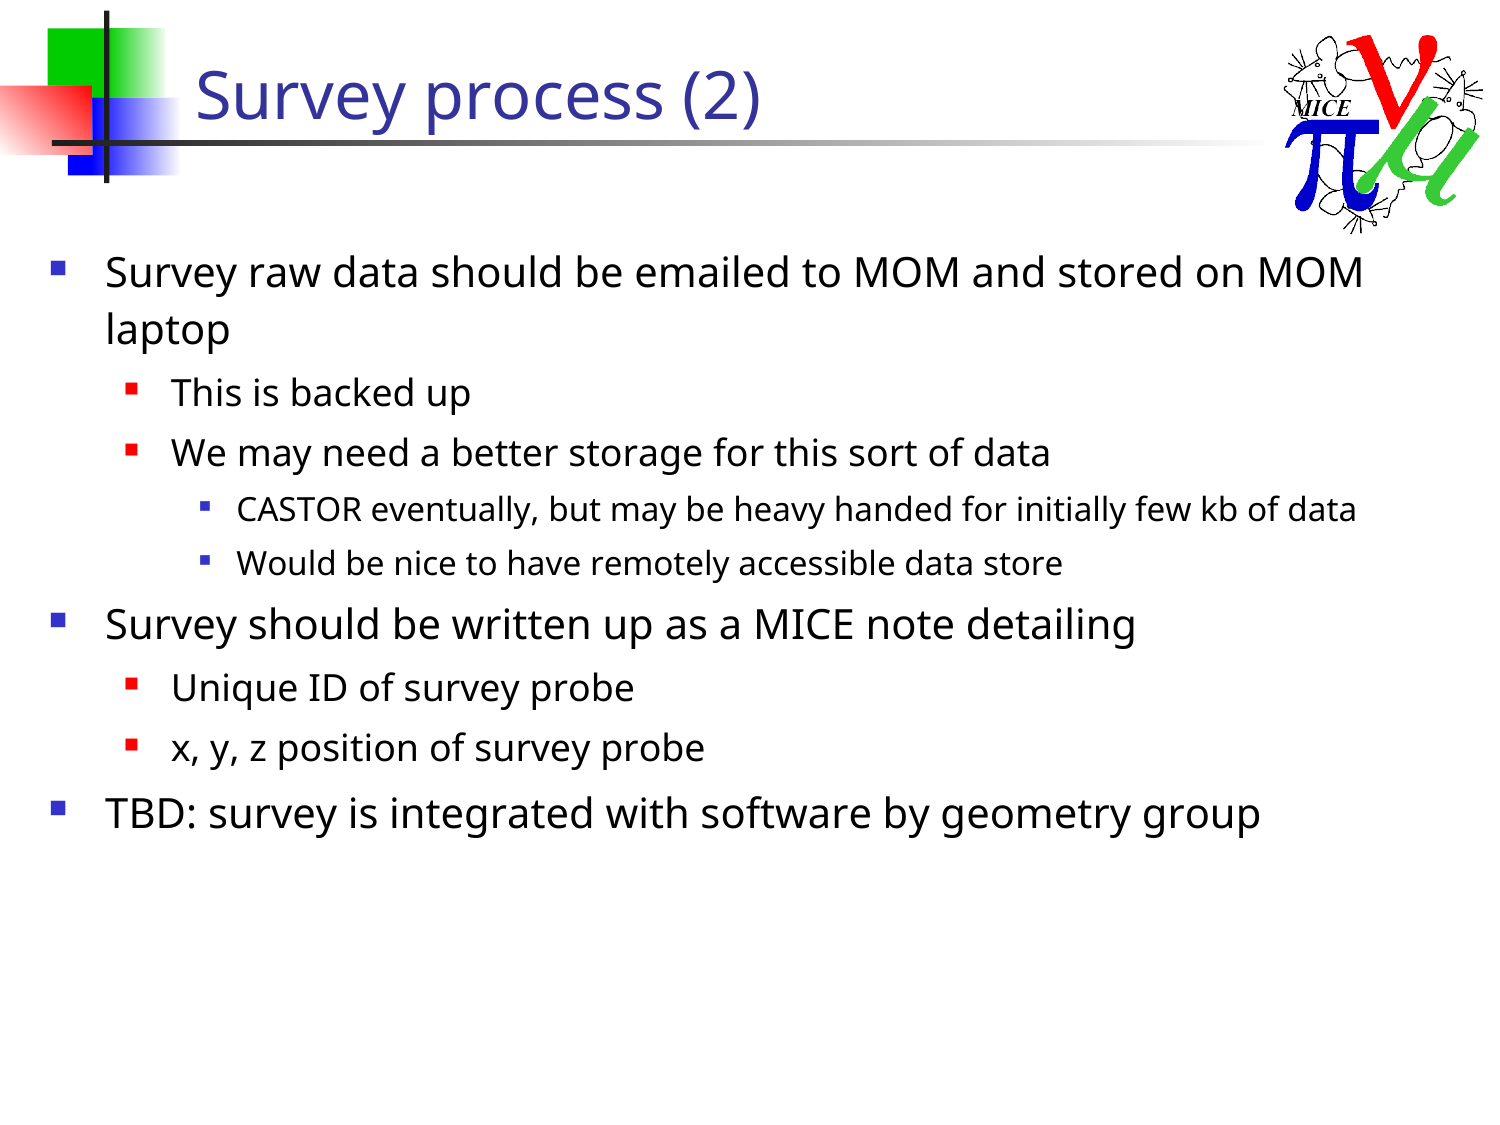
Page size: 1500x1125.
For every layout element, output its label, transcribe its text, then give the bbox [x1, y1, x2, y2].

list Survey raw data should be emailed to MOM and stored on MOM laptop This is backed up We may need a better storage for this sort of data CASTOR eventually, but may be heavy handed for initially few kb of data Would be nice to have remotely accessible data store Survey should be written up as a MICE note detailing Unique ID of survey probe x, y, z position of survey probe TBD: survey is integrated with software by geometry group [34, 235, 1457, 810]
picture [1264, 5, 1500, 251]
title Survey process (2) [180, 0, 1459, 188]
